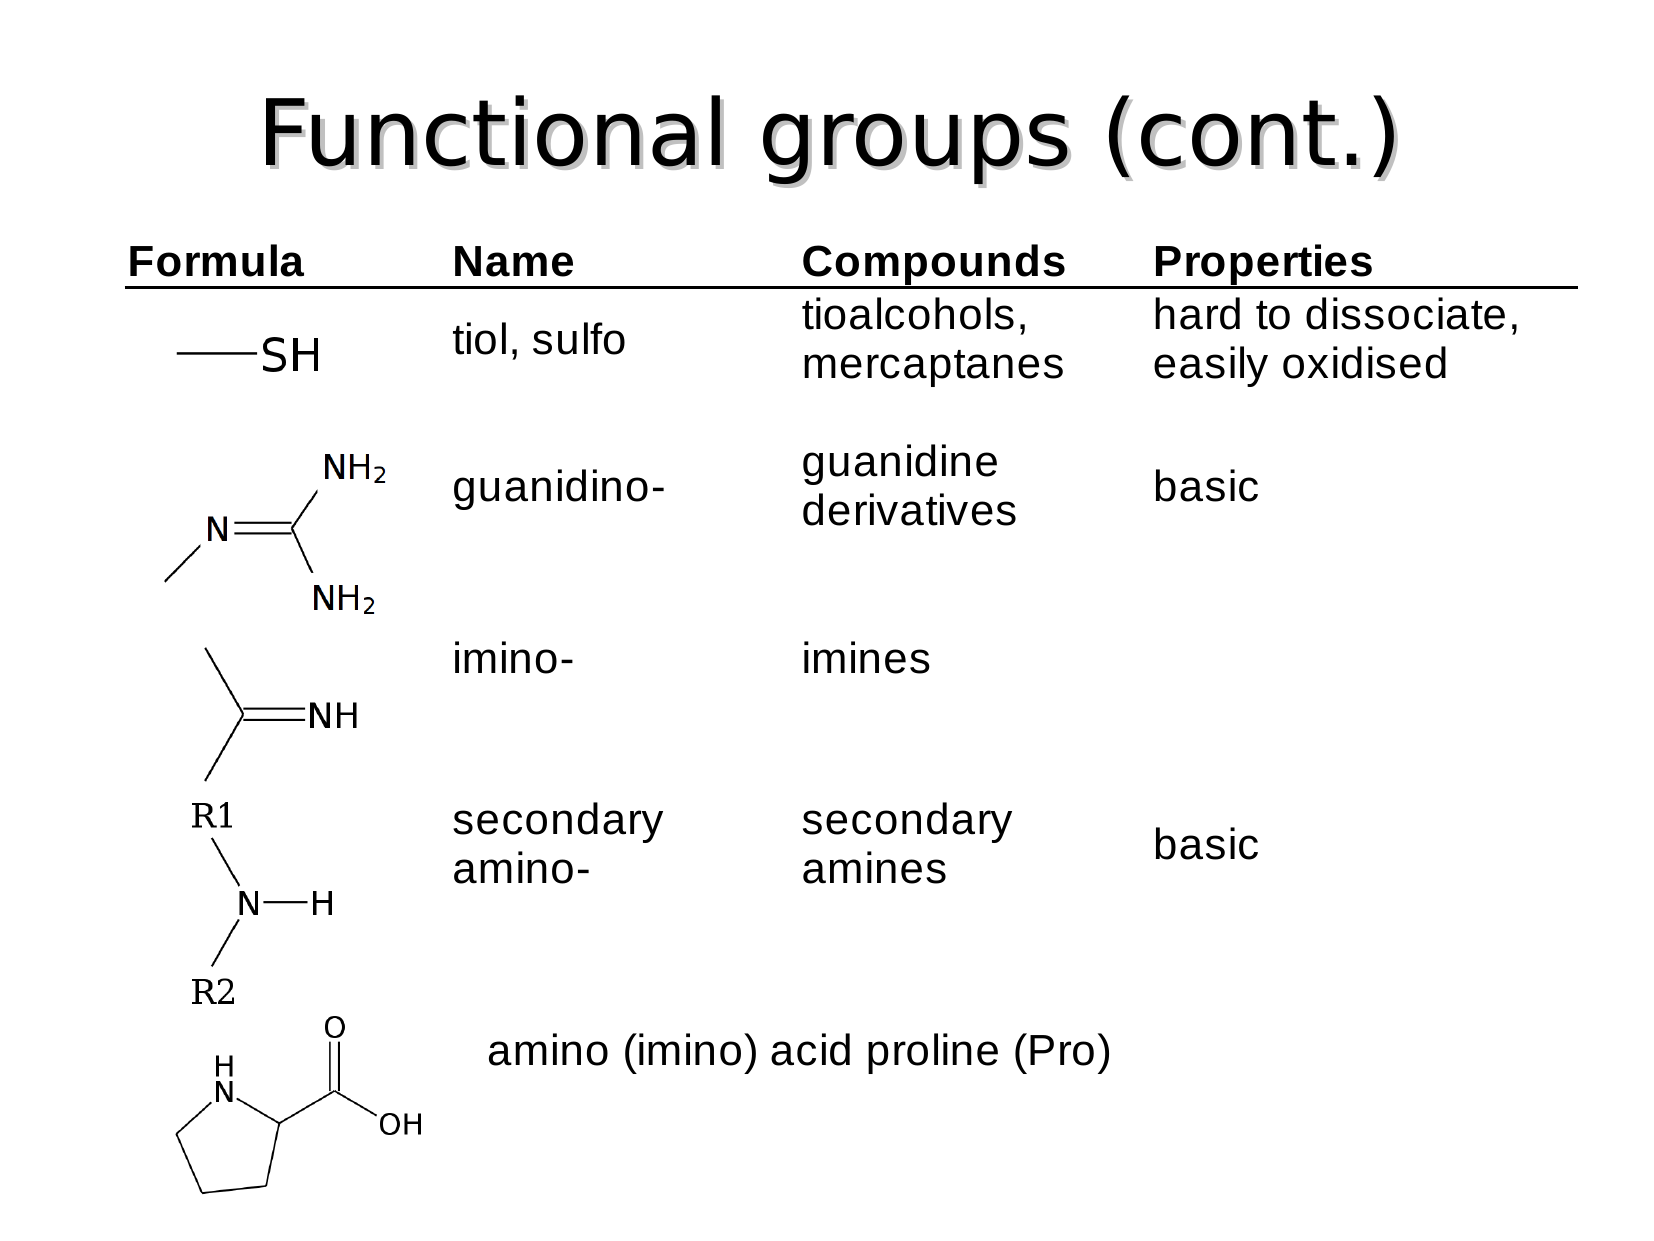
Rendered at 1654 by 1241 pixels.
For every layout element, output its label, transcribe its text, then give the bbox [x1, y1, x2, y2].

title Functional groups (cont.) [86, 37, 1576, 230]
chart [124, 234, 1581, 1206]
